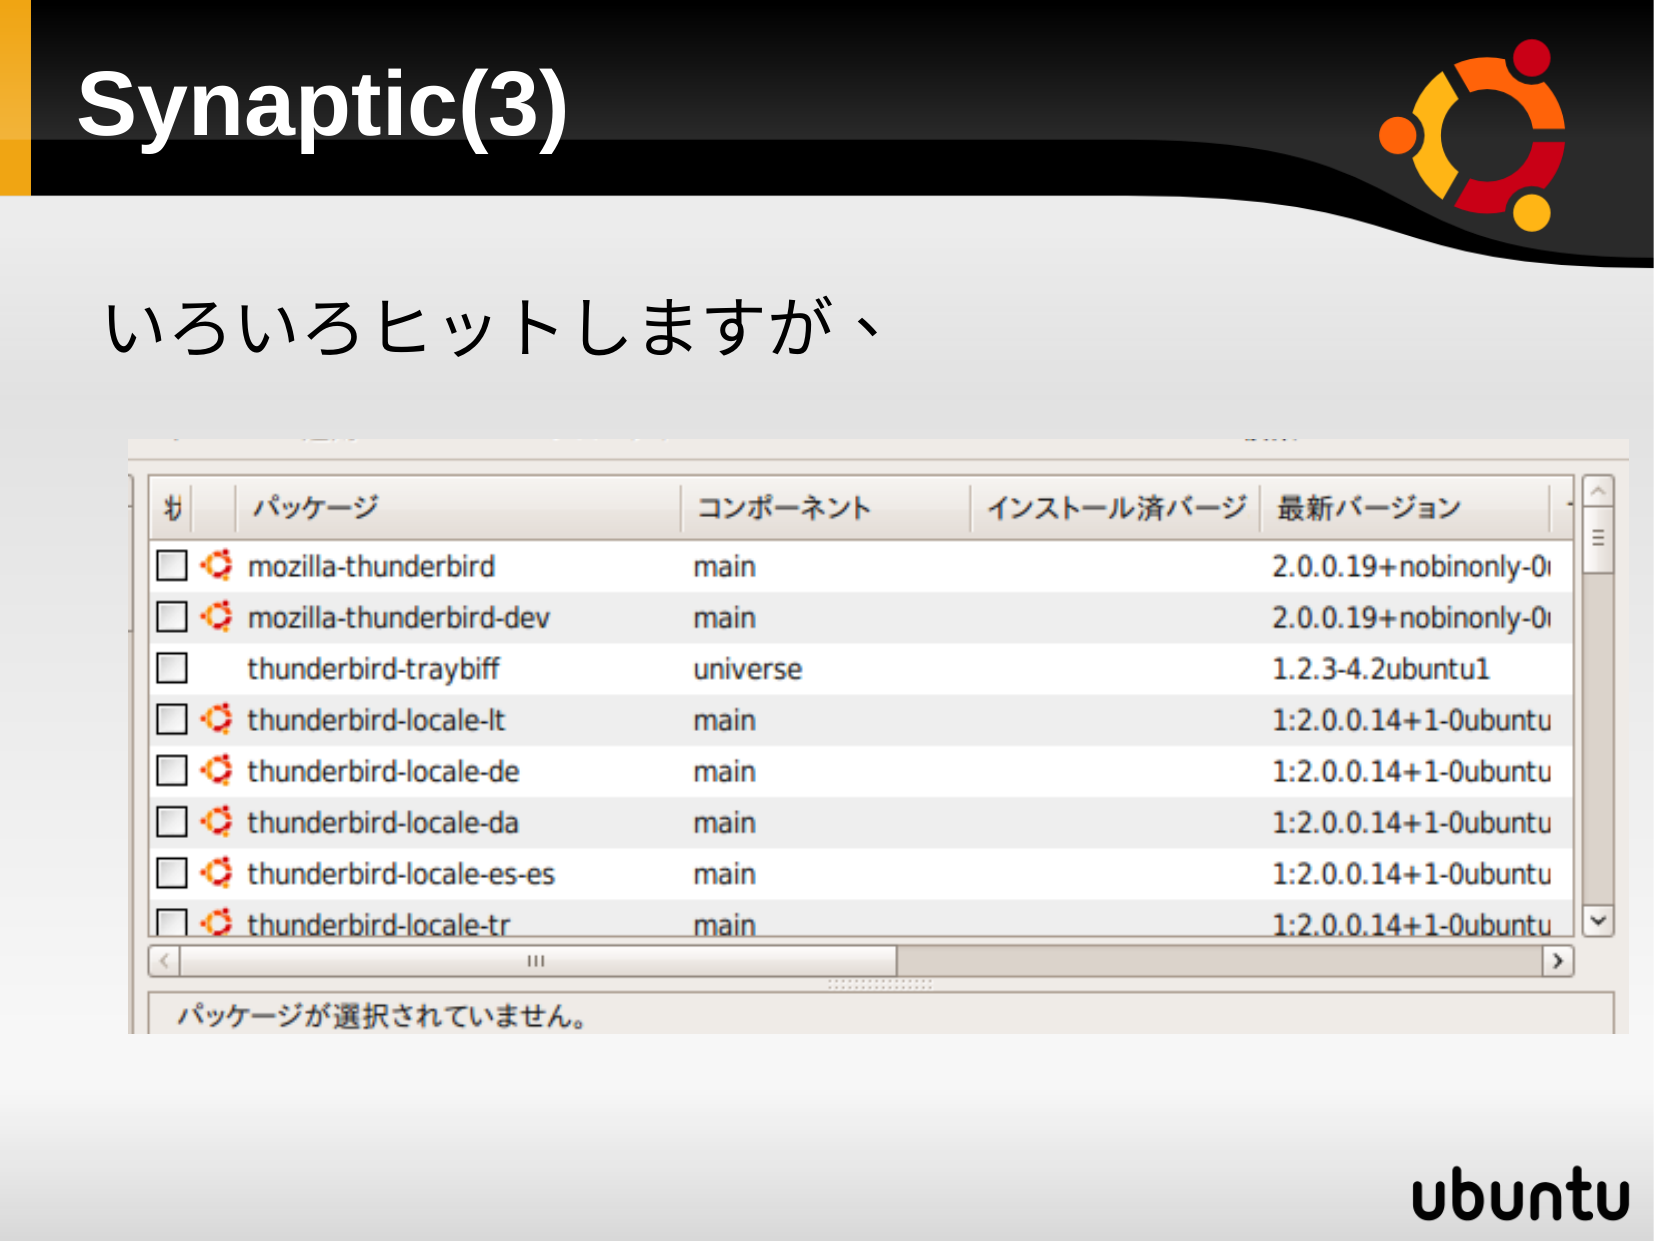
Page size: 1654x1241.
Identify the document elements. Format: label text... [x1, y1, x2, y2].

list いろいろヒットしますが、 [82, 290, 1571, 1094]
title Synaptic(3) [76, 7, 1565, 200]
picture [0, 0, 1654, 1241]
